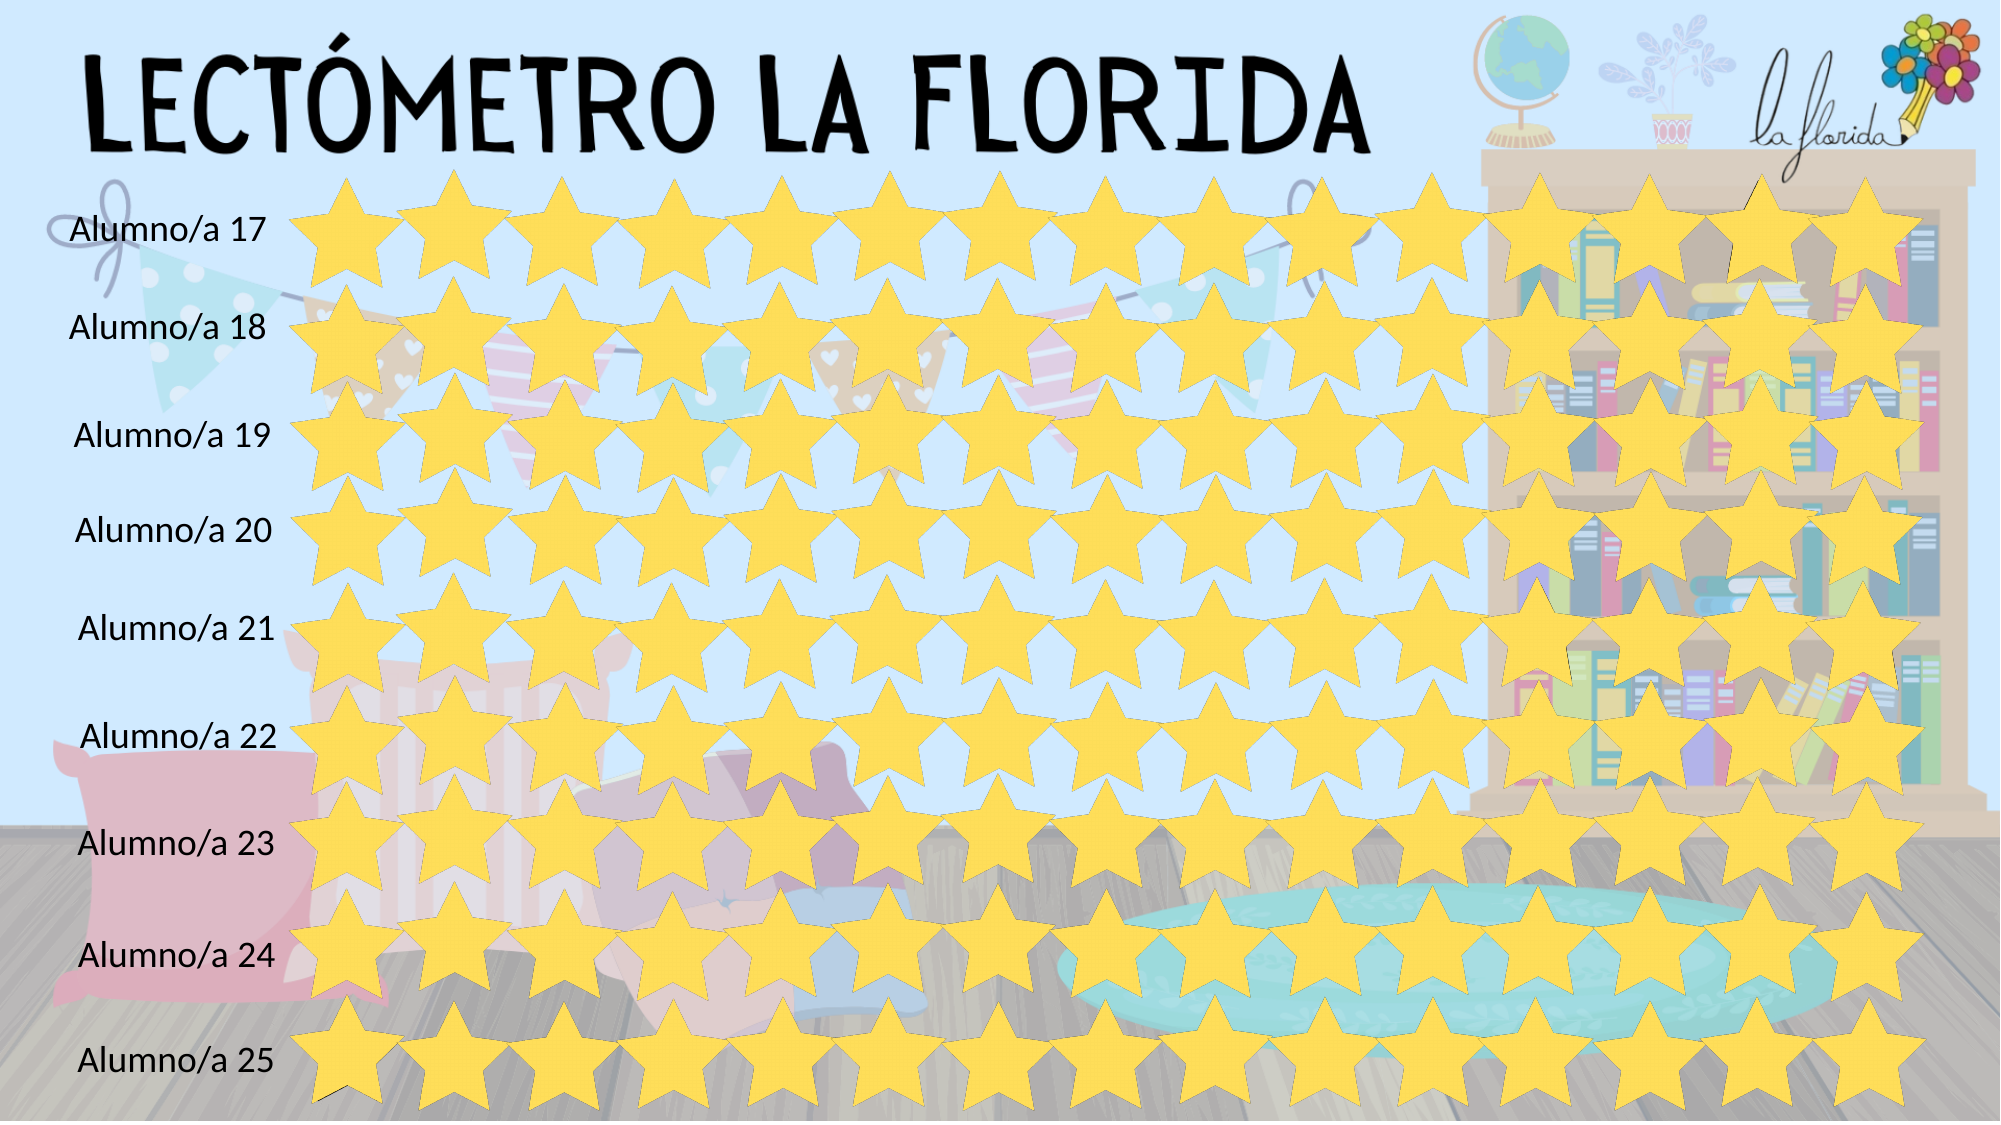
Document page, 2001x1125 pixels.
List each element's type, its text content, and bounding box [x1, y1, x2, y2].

text_box Alumno/a 17 [54, 196, 542, 258]
text_box Alumno/a 19 [58, 402, 286, 464]
text_box Alumno/a 20 [59, 497, 287, 558]
text_box Alumno/a 21 [62, 595, 287, 656]
text_box Alumno/a 24 [62, 922, 285, 983]
text_box Alumno/a 25 [62, 1027, 285, 1089]
text_box Alumno/a 22 [64, 703, 286, 764]
text_box Alumno/a 18 [54, 294, 285, 356]
picture [0, 0, 2000, 1121]
text_box Alumno/a 23 [62, 810, 285, 871]
